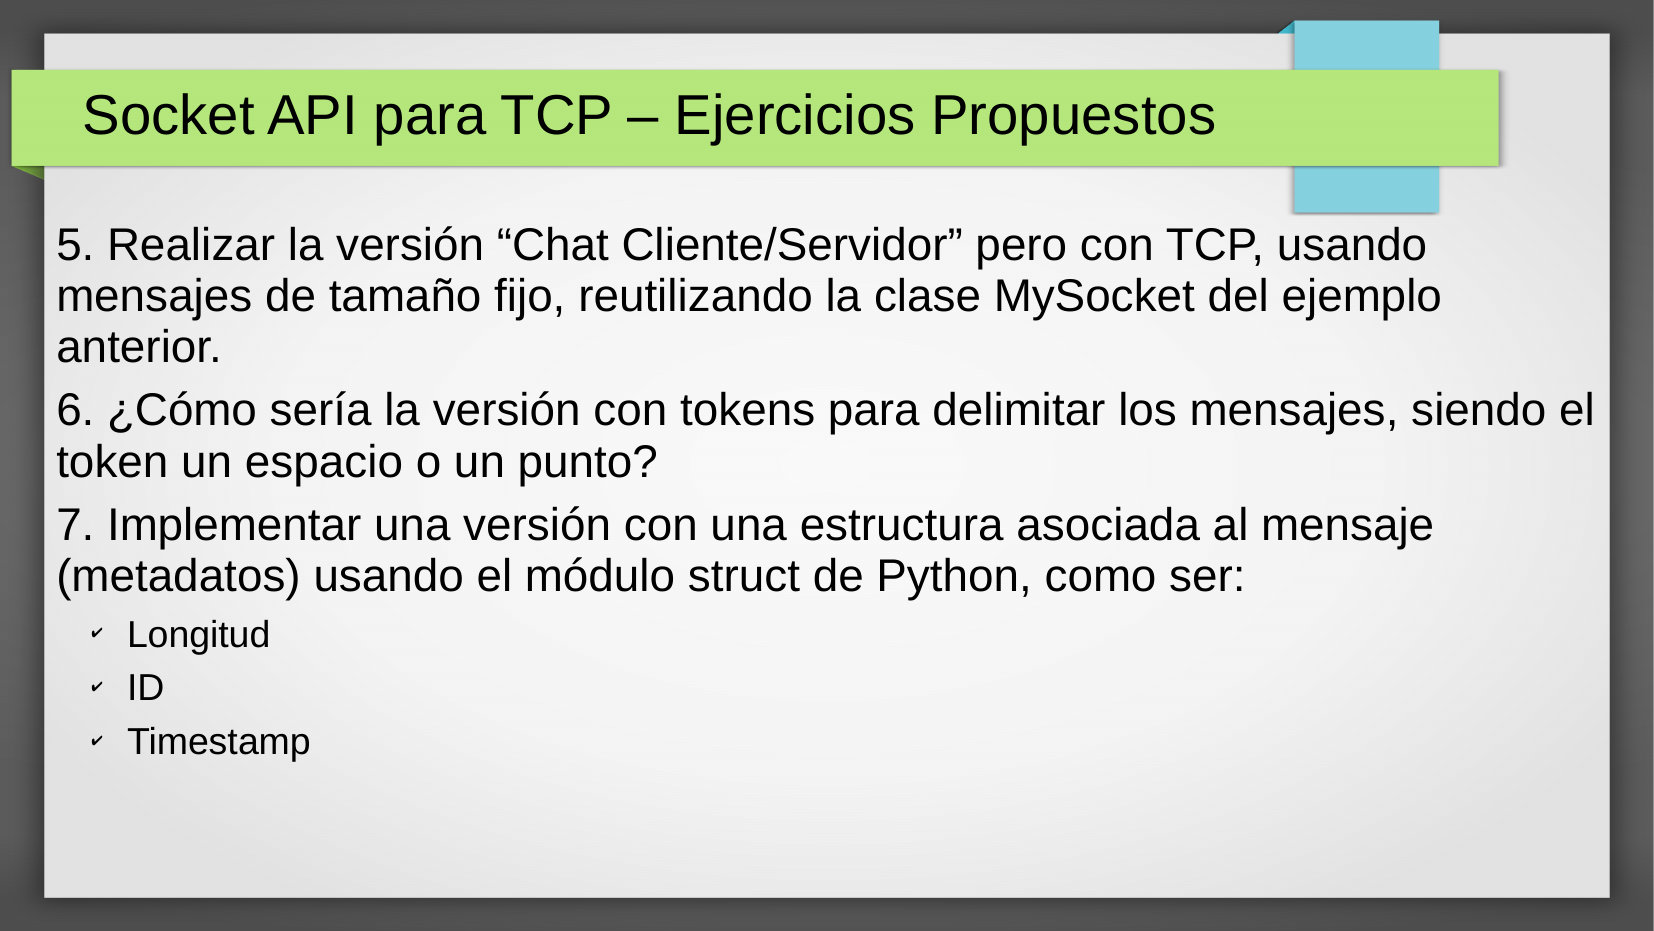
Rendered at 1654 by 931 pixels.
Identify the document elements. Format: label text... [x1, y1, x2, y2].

title Socket API para TCP – Ejercicios Propuestos [82, 70, 1264, 160]
picture [0, 0, 1654, 931]
subtitle Realizar la versión “Chat Cliente/Servidor” pero con TCP, usando mensajes de tamaño fijo, reutilizando la clase MySocket del ejemplo anterior. ¿Cómo sería la versión con tokens para delimitar los mensajes, siendo el token un espacio o un punto? Implementar una versión con una estructura asociada al mensaje (metadatos) usando el módulo struct de Python, como ser: Longitud ID Timestamp [56, 218, 1601, 875]
